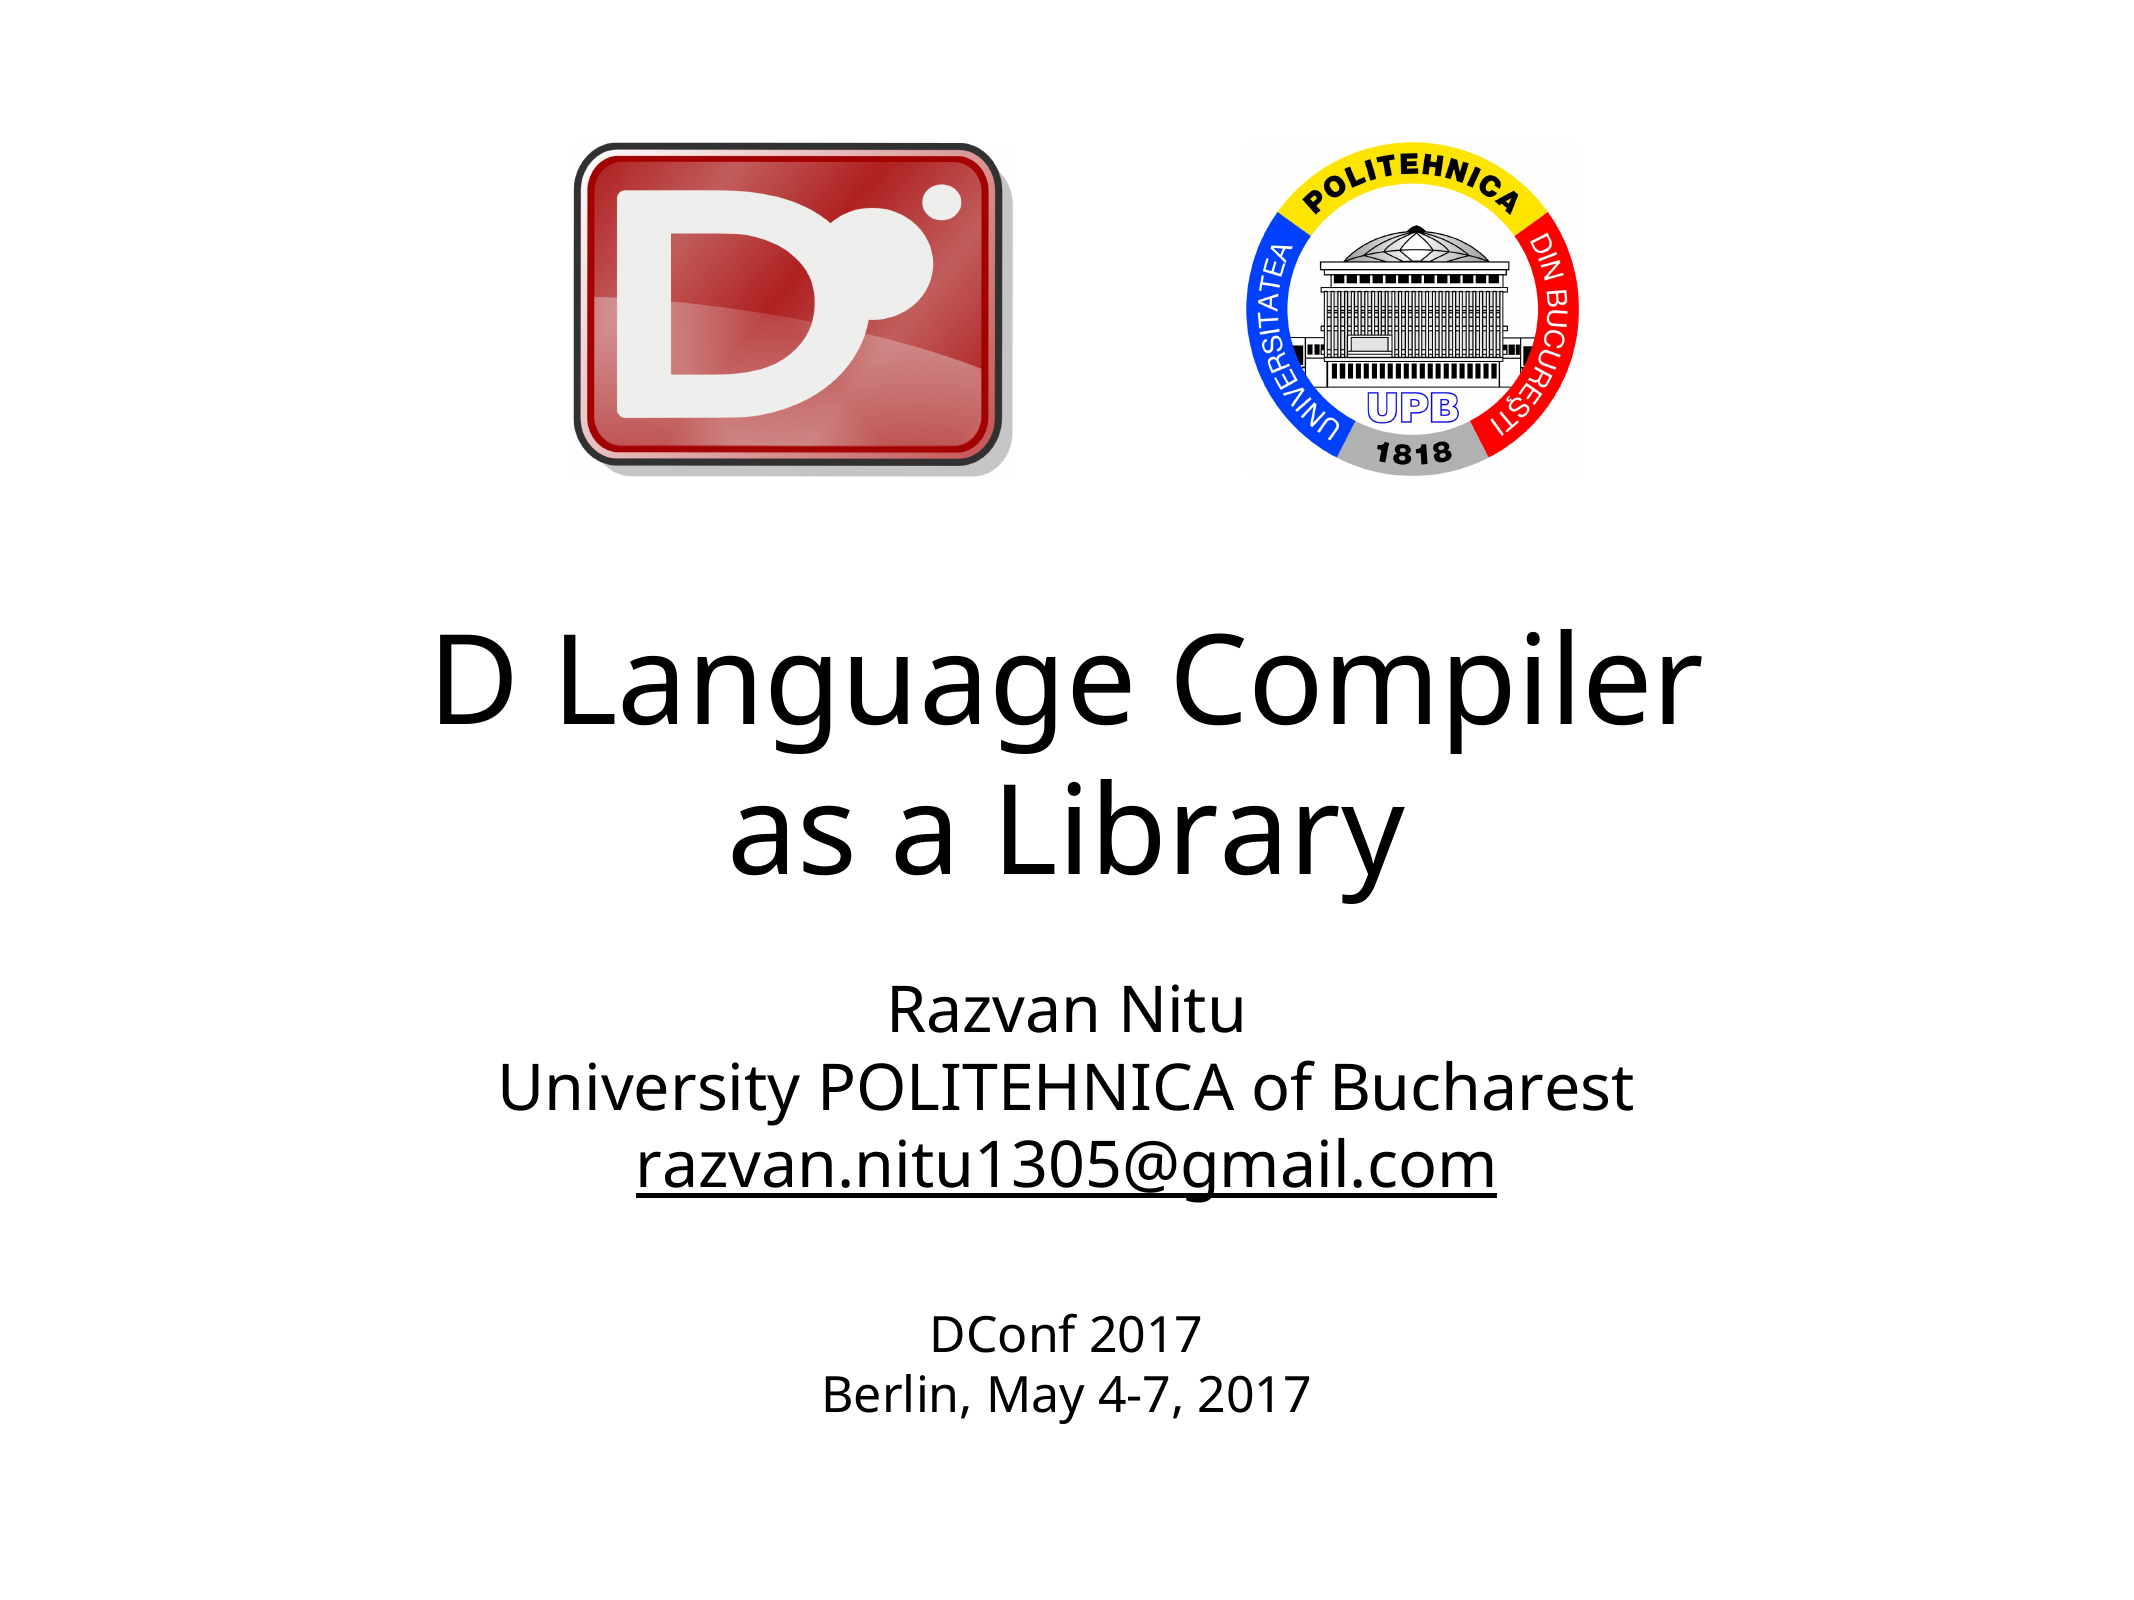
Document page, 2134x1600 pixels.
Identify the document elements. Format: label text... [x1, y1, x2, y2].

picture [1246, 142, 1579, 476]
picture [573, 142, 1013, 477]
title D Language Compiler as a Library [208, 660, 1925, 908]
text_box DConf 2017 Berlin, May 4-7, 2017 [813, 1293, 1321, 1431]
subtitle Razvan Nitu University POLITEHNICA of Bucharest razvan.nitu1305@gmail.com [208, 960, 1925, 1208]
